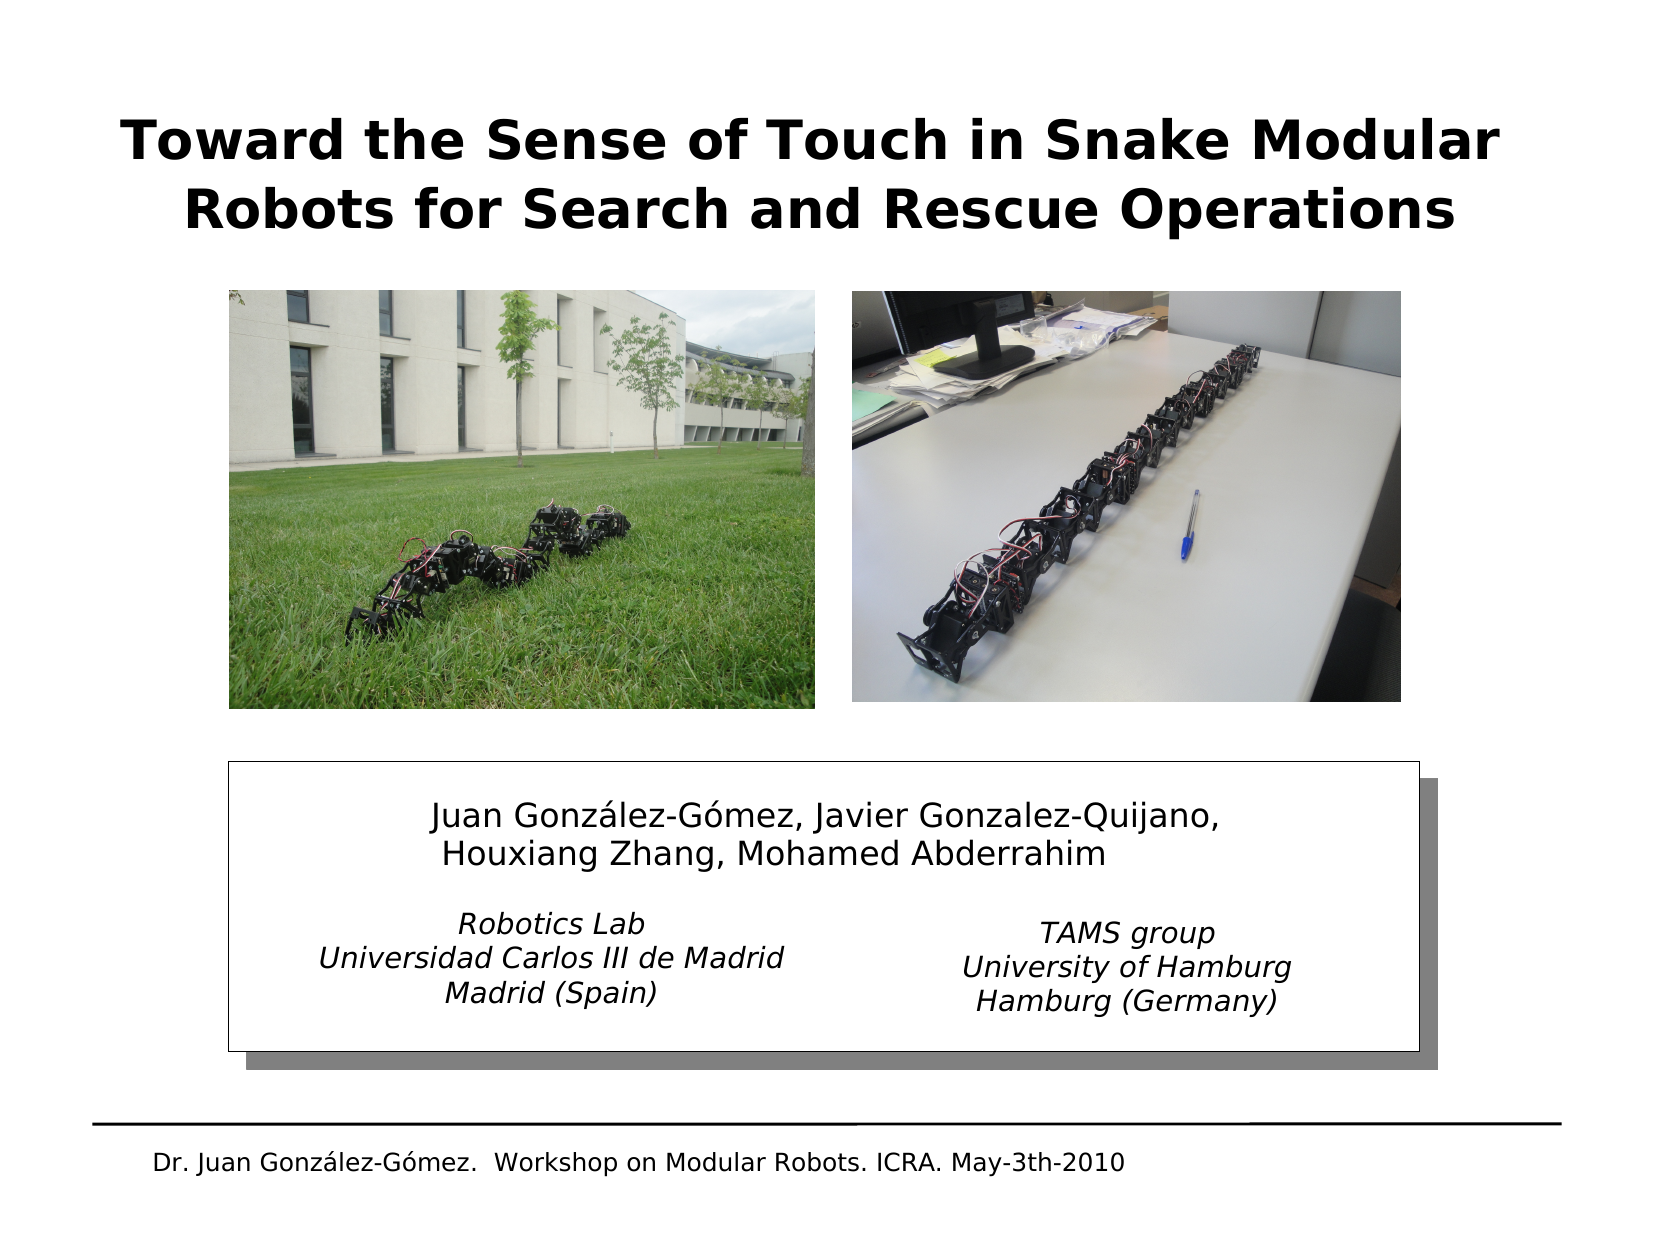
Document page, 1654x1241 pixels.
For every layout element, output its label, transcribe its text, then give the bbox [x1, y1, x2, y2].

text_box Toward the Sense of Touch in Snake Modular Robots for Search and Rescue Operations [105, 101, 1536, 249]
text_box Dr. Juan González-Gómez. Workshop on Modular Robots. ICRA. May-3th-2010 [137, 1141, 1142, 1186]
picture [229, 290, 815, 709]
text_box Juan González-Gómez, Javier Gonzalez-Quijano, Houxiang Zhang, Mohamed Abderrahim [416, 789, 1237, 882]
text_box TAMS group University of Hamburg Hamburg (Germany) [947, 908, 1354, 1027]
picture [852, 291, 1401, 702]
text_box [228, 761, 1420, 1052]
text_box Robotics Lab Universidad Carlos III de Madrid Madrid (Spain) [304, 900, 863, 1026]
